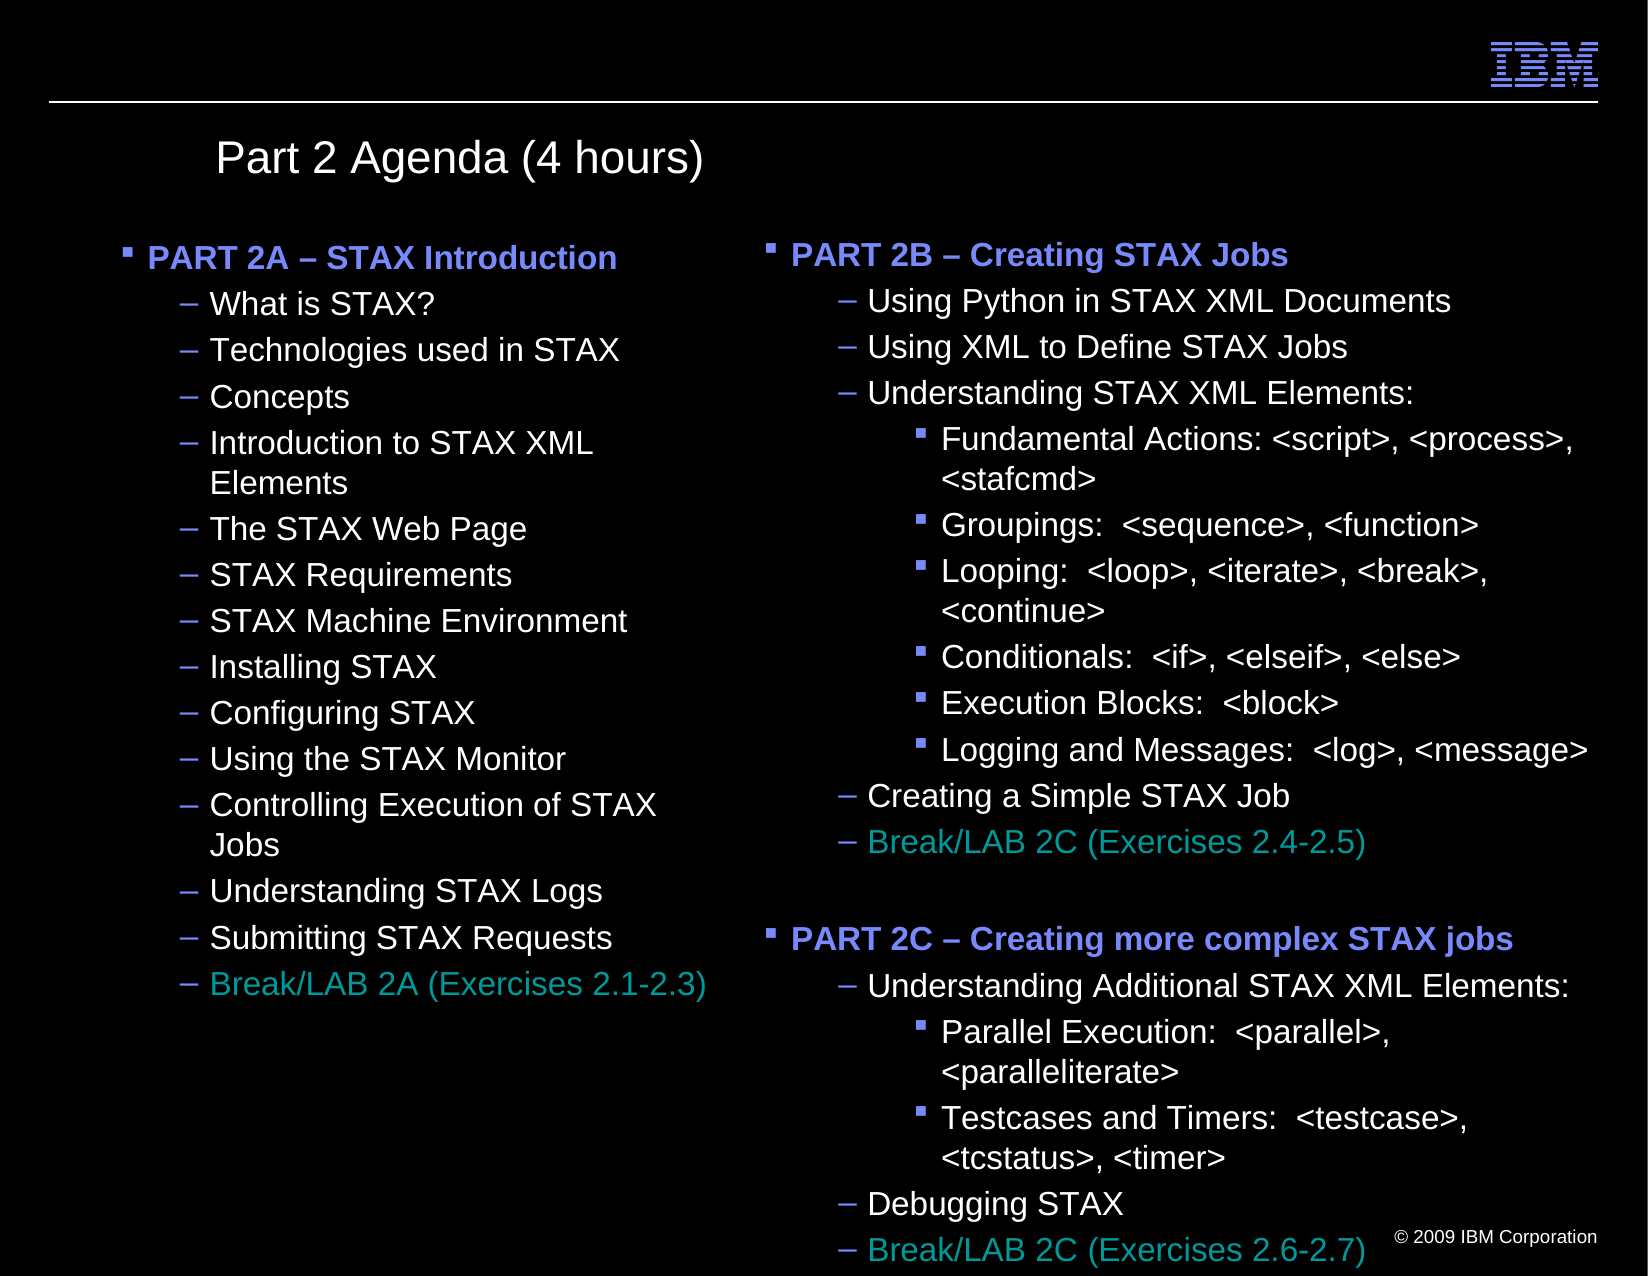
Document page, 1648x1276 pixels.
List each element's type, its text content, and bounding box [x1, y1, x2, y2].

text_box PART 2A – STAX Introduction What is STAX? Technologies used in STAX Concepts Introduction to STAX XML Elements The STAX Web Page STAX Requirements STAX Machine Environment Installing STAX Configuring STAX Using the STAX Monitor Controlling Execution of STAX Jobs Understanding STAX Logs Submitting STAX Requests Break/LAB 2A (Exercises 2.1-2.3) [120, 236, 737, 1146]
text_box PART 2B – Creating STAX Jobs Using Python in STAX XML Documents Using XML to Define STAX Jobs Understanding STAX XML Elements: Fundamental Actions: <script>, <process>, <stafcmd> Groupings: <sequence>, <function> Looping: <loop>, <iterate>, <break>, <continue> Conditionals: <if>, <elseif>, <else> Execution Blocks: <block> Logging and Messages: <log>, <message> Creating a Simple STAX Job Break/LAB 2C (Exercises 2.4-2.5) PART 2C – Creating more complex STAX jobs Understanding Additional STAX XML Elements: Parallel Execution: <parallel>, <paralleliterate> Testcases and Timers: <testcase>, <tcstatus>, <timer> Debugging STAX Break/LAB 2C (Exercises 2.6-2.7) [748, 225, 1610, 1276]
title Part 2 Agenda (4 hours) [198, 125, 1648, 219]
picture [1491, 42, 1598, 87]
